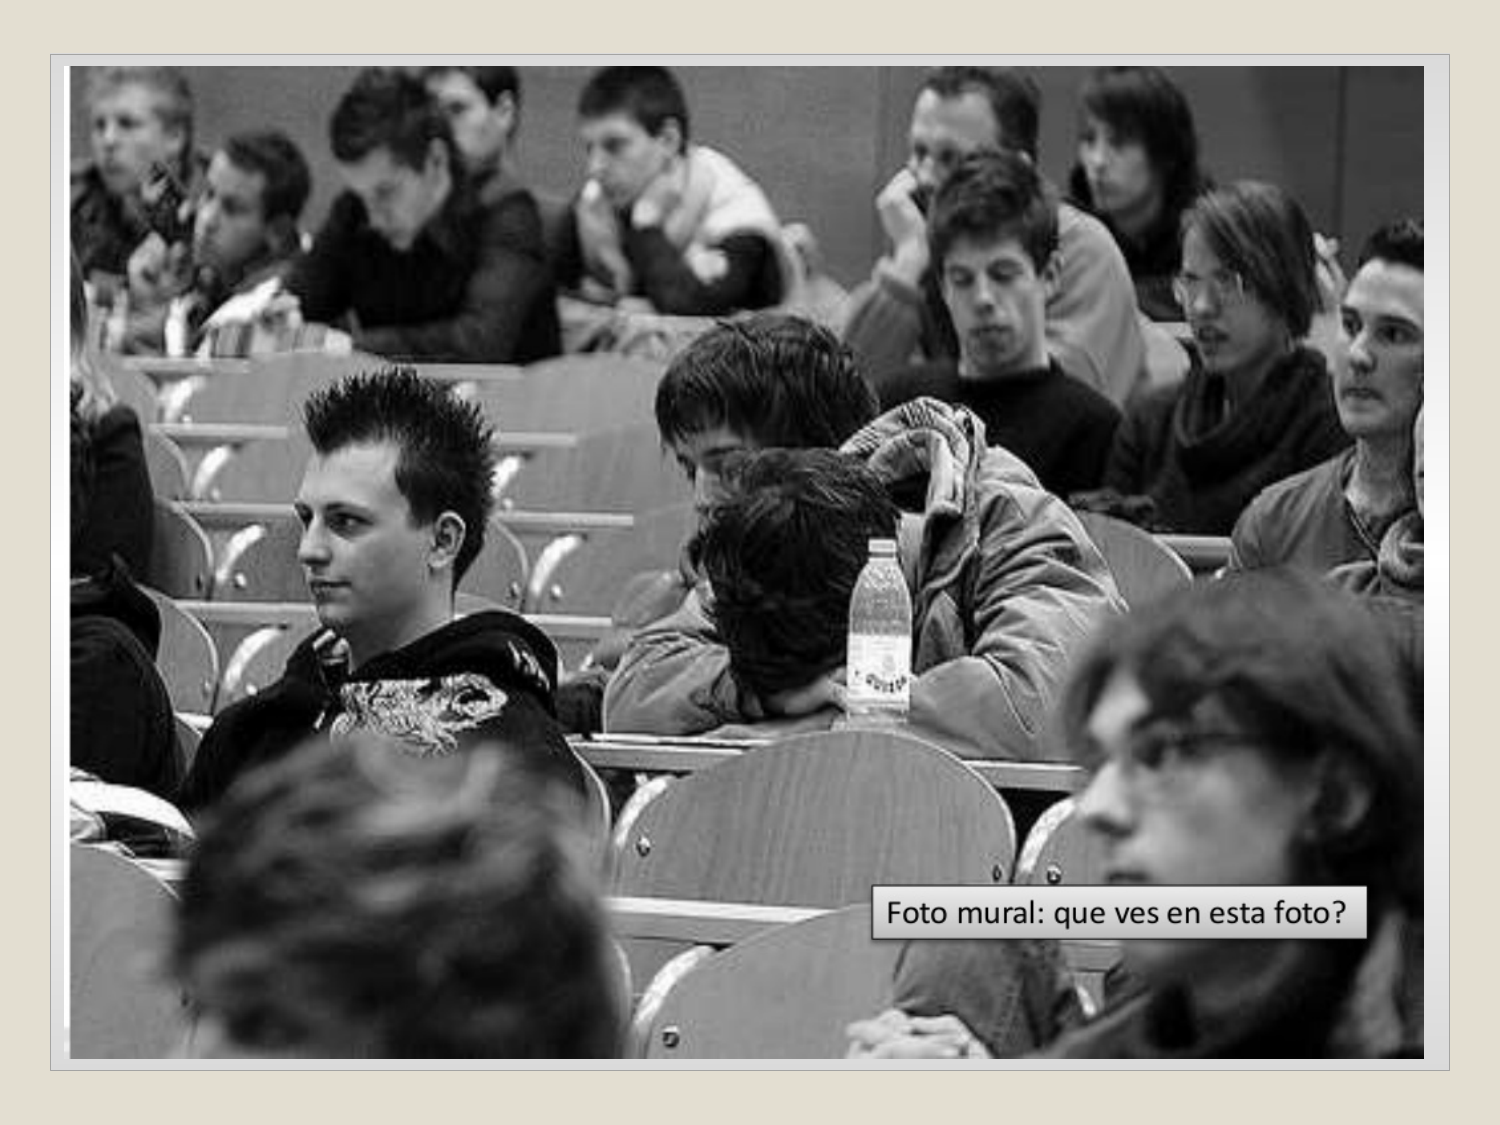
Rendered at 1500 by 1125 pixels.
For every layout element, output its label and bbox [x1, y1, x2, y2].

picture [64, 66, 1424, 1059]
